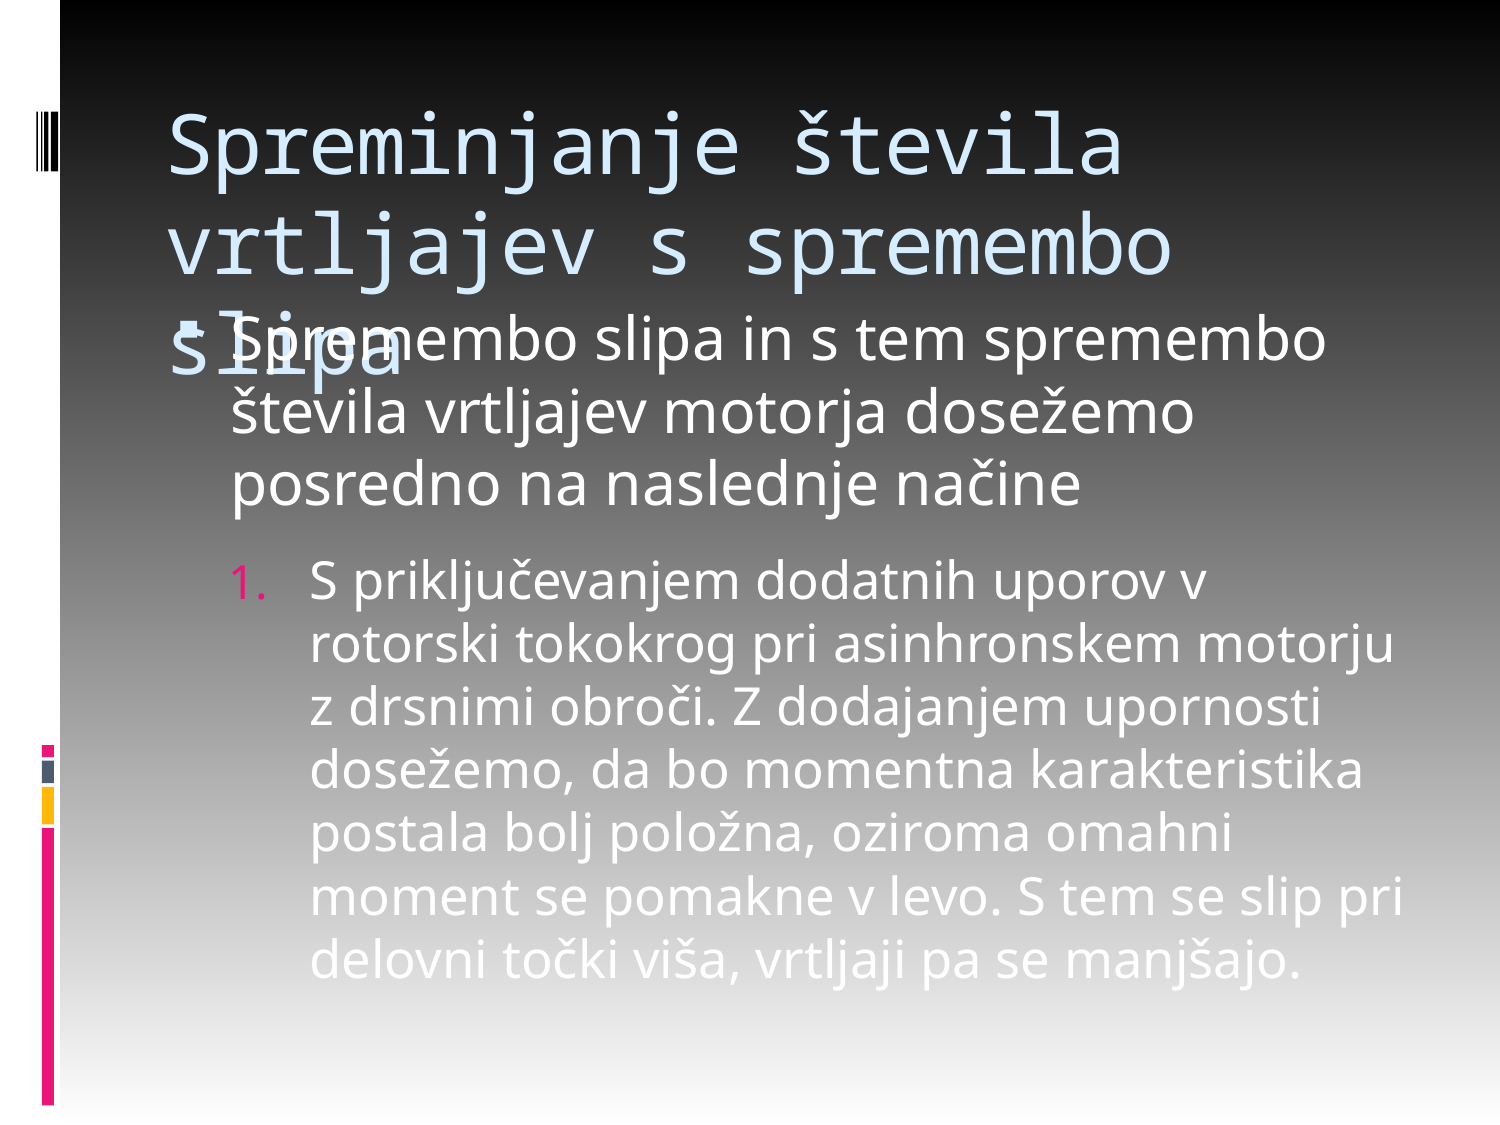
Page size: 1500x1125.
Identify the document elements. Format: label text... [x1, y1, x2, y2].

title Spreminjanje števila vrtljajev s spremembo slipa [150, 83, 1425, 234]
list Spremembo slipa in s tem spremembo števila vrtljajev motorja dosežemo posredno na naslednje načine S priključevanjem dodatnih uporov v rotorski tokokrog pri asinhronskem motorju z drsnimi obroči. Z dodajanjem upornosti dosežemo, da bo momentna karakteristika postala bolj položna, oziroma omahni moment se pomakne v levo. S tem se slip pri delovni točki viša, vrtljaji pa se manjšajo. [150, 292, 1425, 1043]
